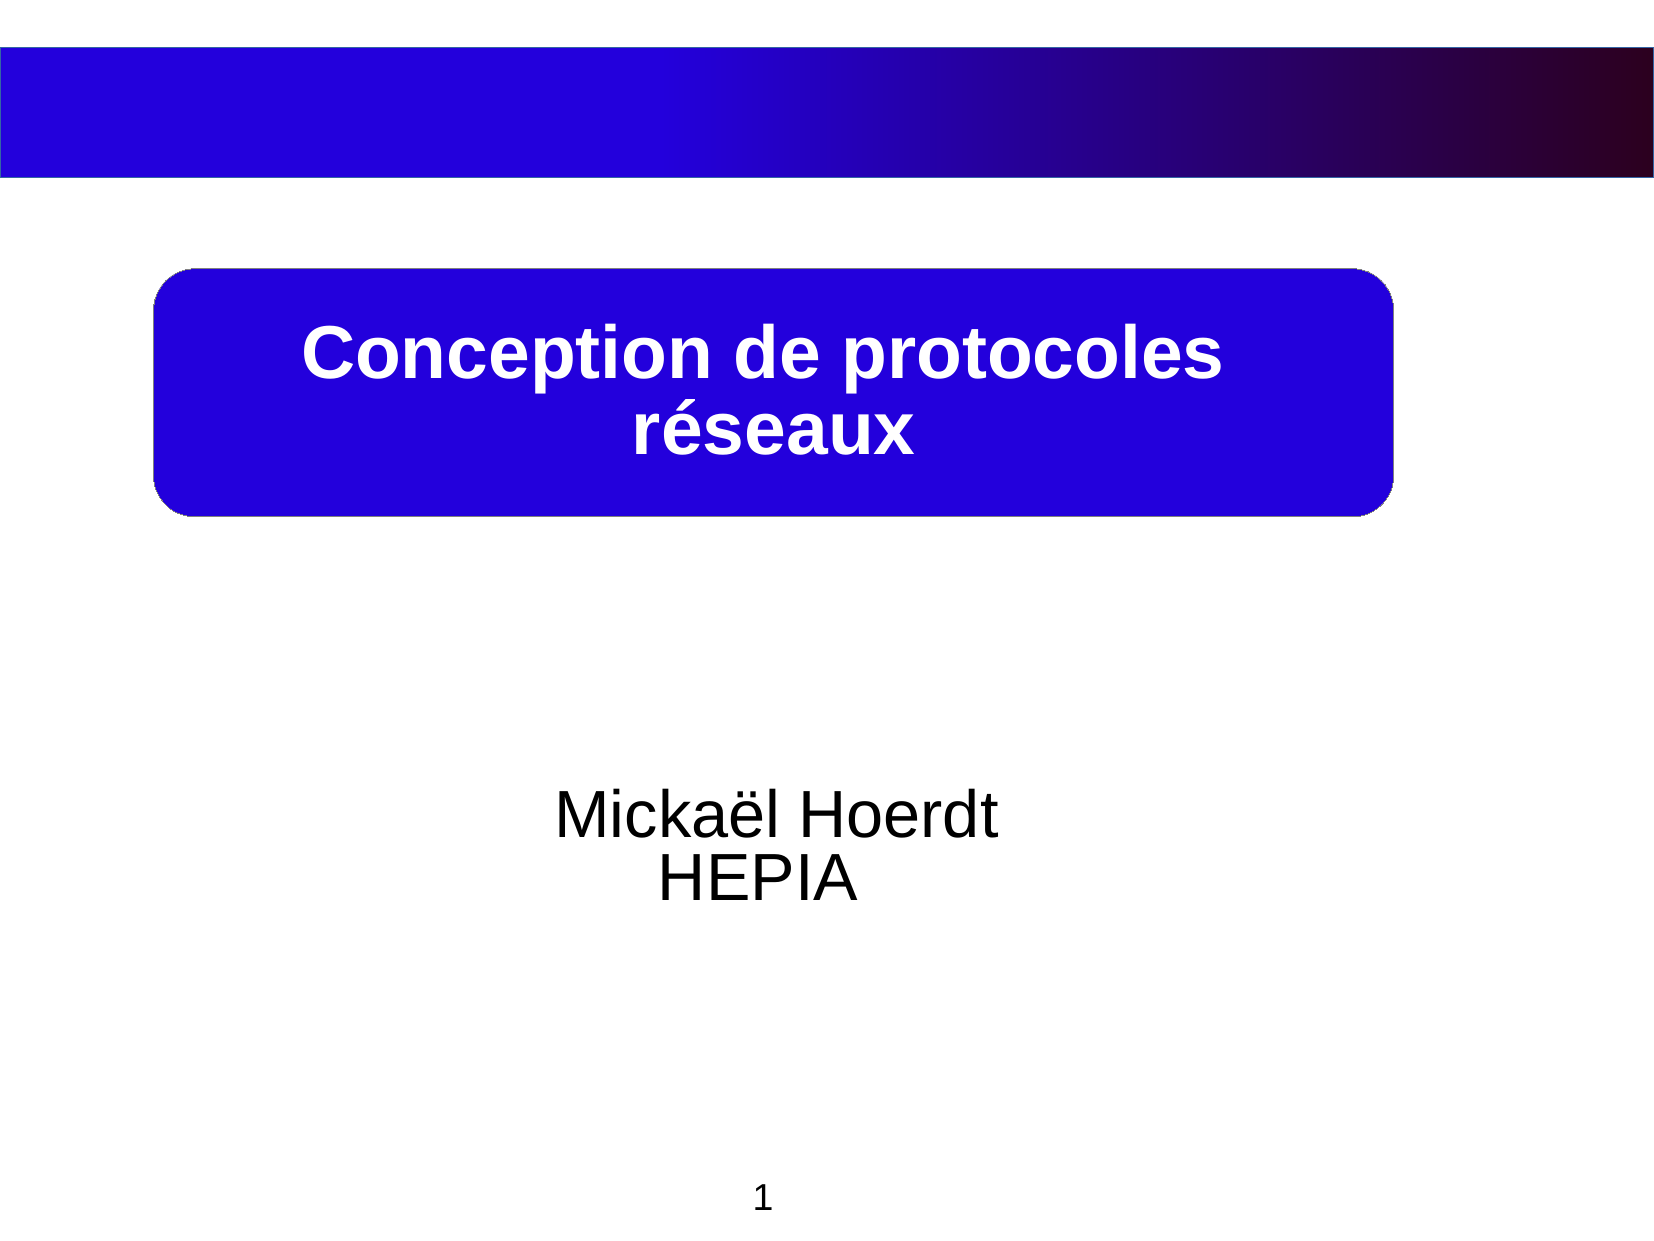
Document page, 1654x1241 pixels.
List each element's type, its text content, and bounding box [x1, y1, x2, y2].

list Mickaël Hoerdt HEPIA [40, 587, 1454, 1241]
text_box Conception de protocoles réseaux [70, 259, 1477, 604]
